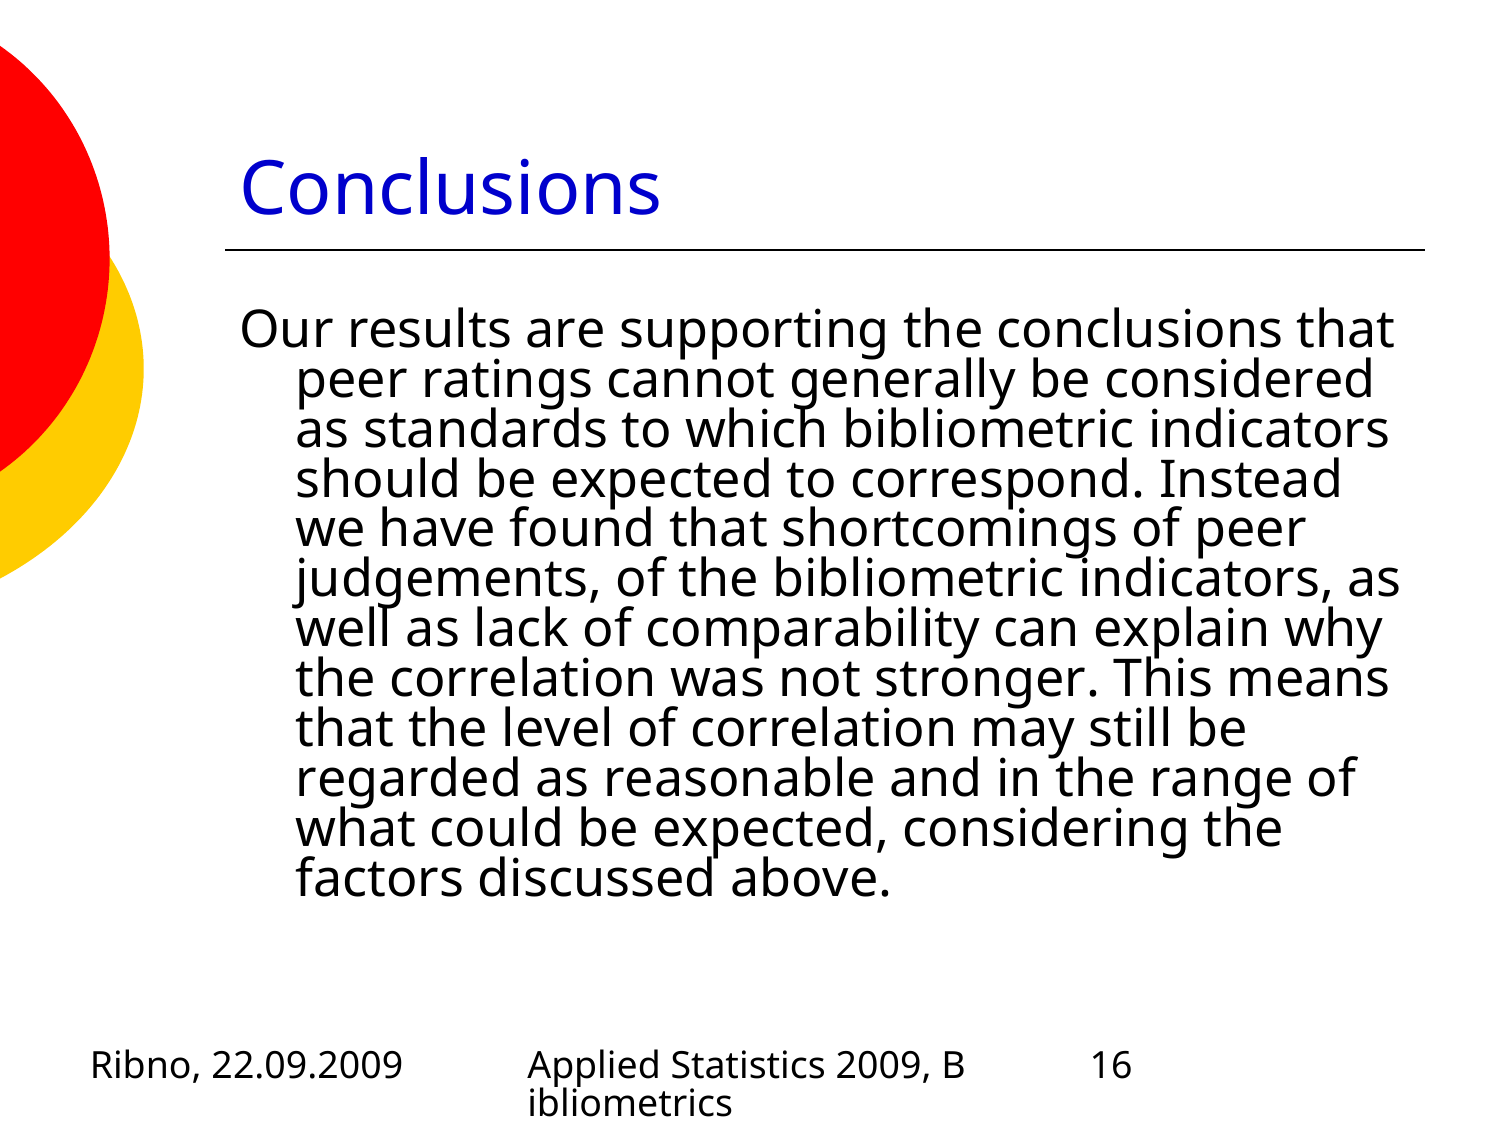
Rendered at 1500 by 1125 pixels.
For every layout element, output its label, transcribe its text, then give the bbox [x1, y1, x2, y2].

list Our results are supporting the conclusions that peer ratings cannot generally be considered as standards to which bibliometric indicators should be expected to correspond. Instead we have found that shortcomings of peer judgements, of the bibliometric indicators, as well as lack of comparability can explain why the correlation was not stronger. This means that the level of correlation may still be regarded as reasonable and in the range of what could be expected, considering the factors discussed above. [224, 299, 1425, 975]
title Conclusions [224, 49, 1425, 237]
